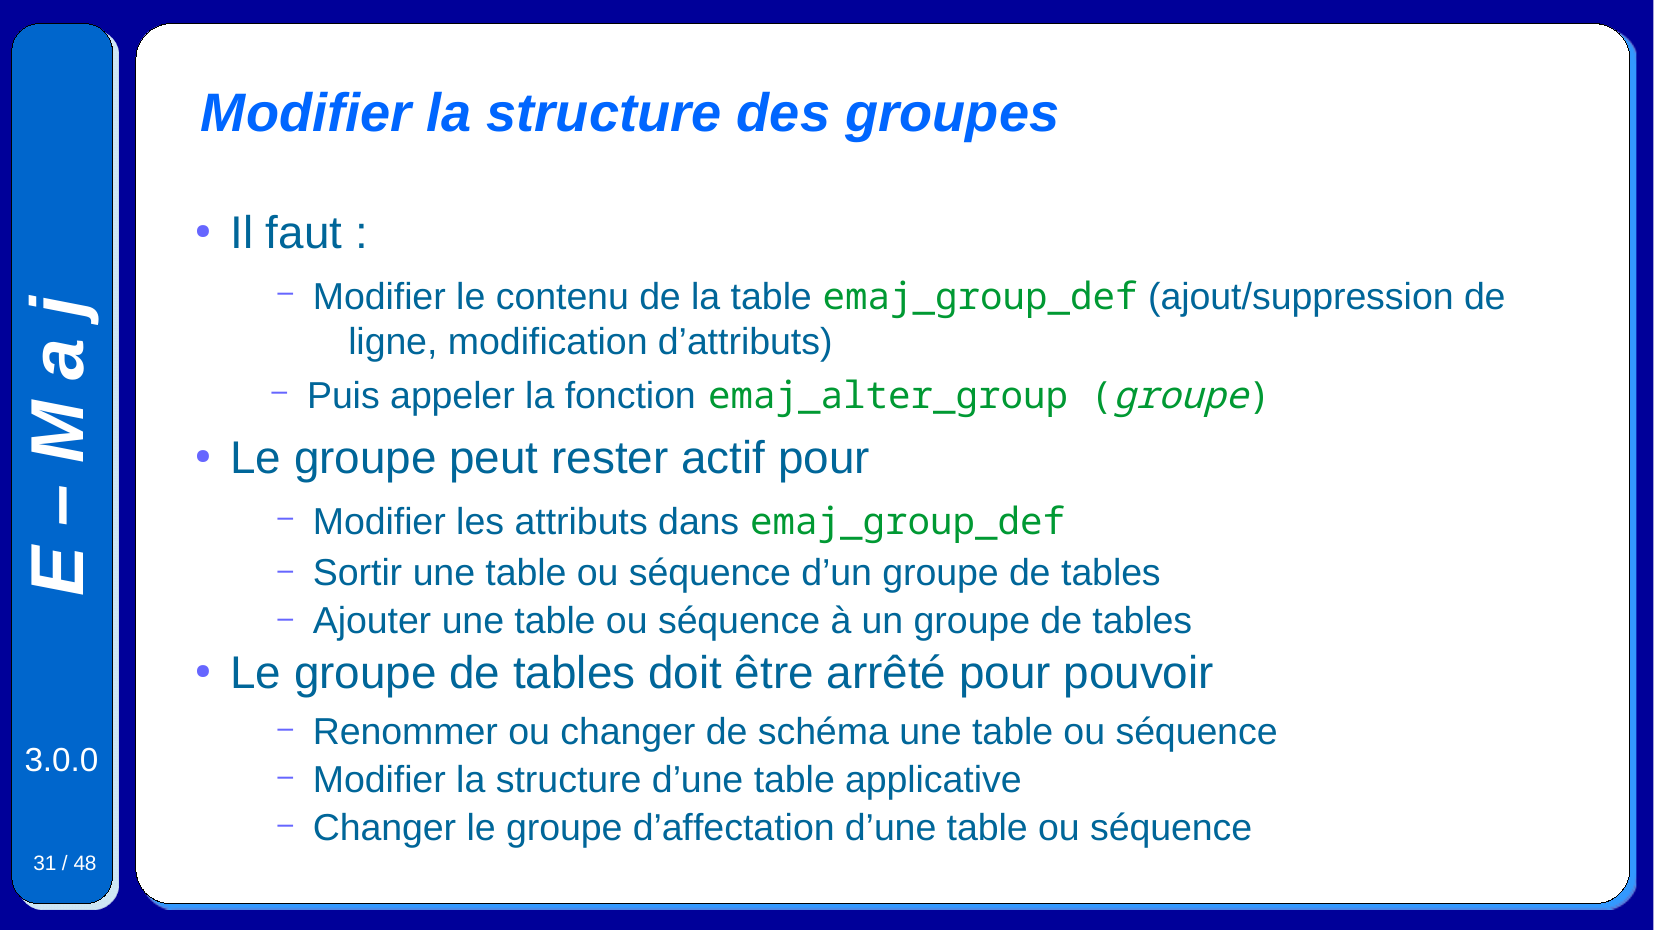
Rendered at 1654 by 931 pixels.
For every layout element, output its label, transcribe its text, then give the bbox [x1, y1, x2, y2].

list Il faut : Modifier le contenu de la table emaj_group_def (ajout/suppression de ligne, modification d’attributs) Puis appeler la fonction emaj_alter_group (groupe) Le groupe peut rester actif pour Modifier les attributs dans emaj_group_def Sortir une table ou séquence d’un groupe de tables Ajouter une table ou séquence à un groupe de tables Le groupe de tables doit être arrêté pour pouvoir Renommer ou changer de schéma une table ou séquence Modifier la structure d’une table applicative Changer le groupe d’affectation d’une table ou séquence [177, 206, 1587, 837]
title Modifier la structure des groupes [200, 34, 1575, 191]
